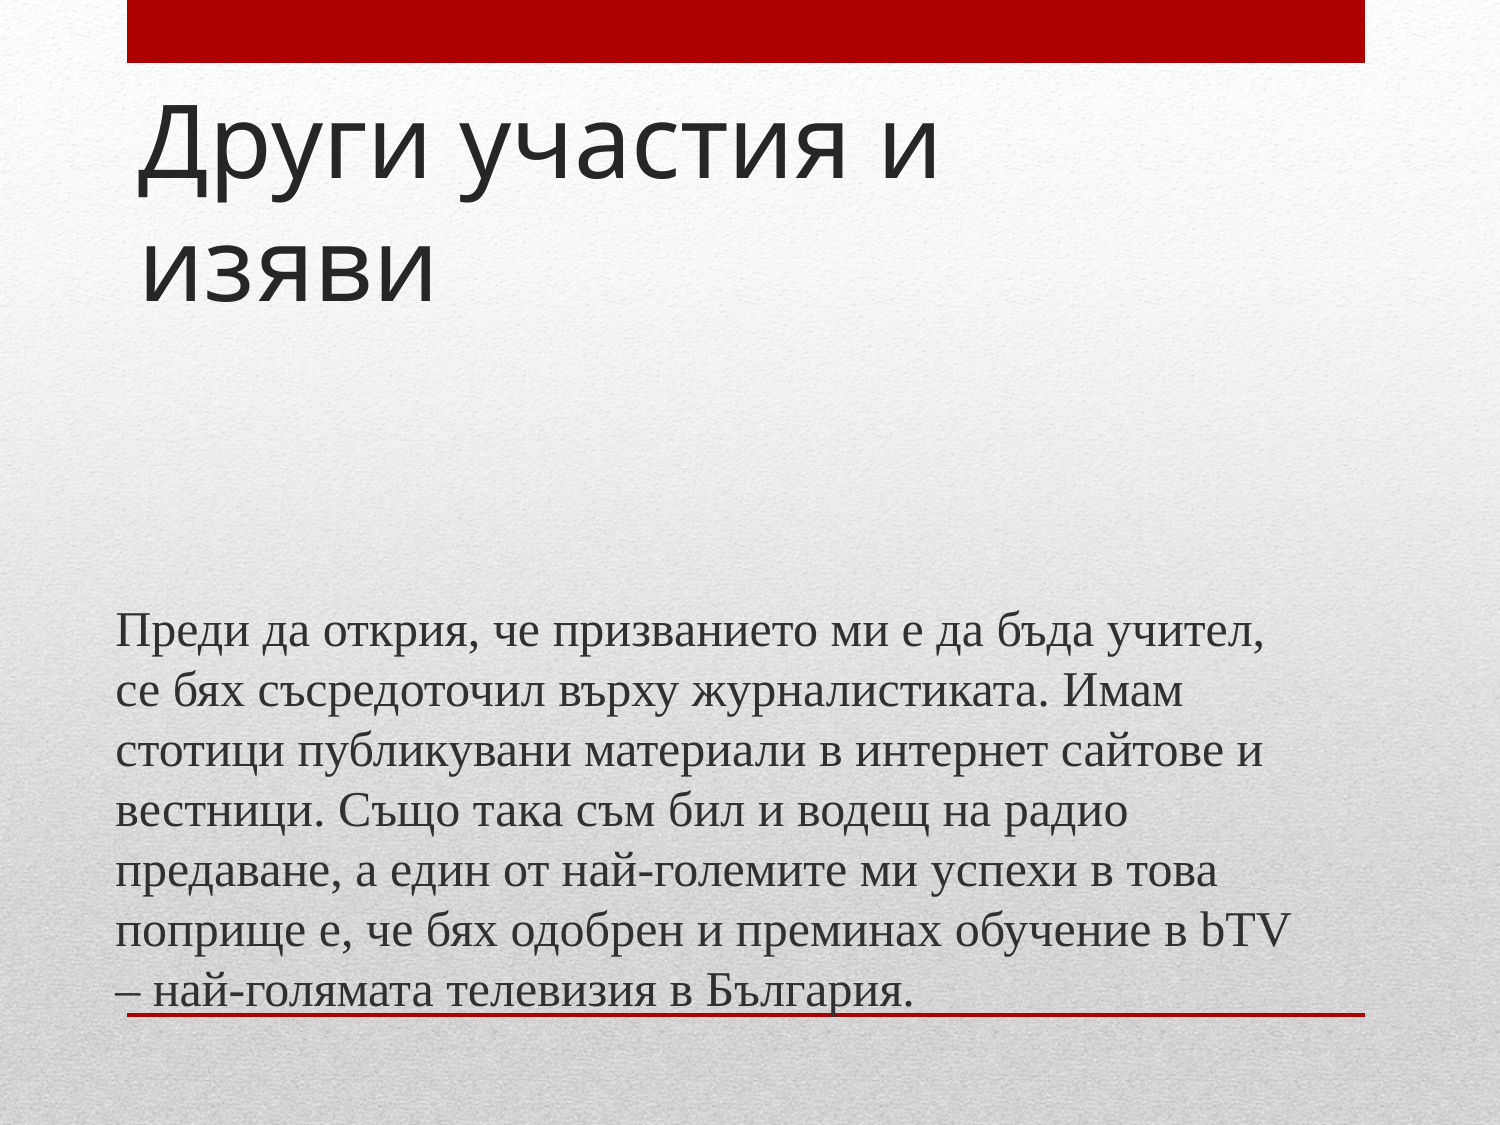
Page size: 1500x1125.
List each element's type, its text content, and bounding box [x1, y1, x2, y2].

list Преди да открия, че призванието ми е да бъда учител, се бях съсредоточил върху журналистиката. Имам стотици публикувани материали в интернет сайтове и вестници. Също така съм бил и водещ на радио предаване, а един от най-големите ми успехи в това поприще е, че бях одобрен и преминах обучение в bTV – най-голямата телевизия в България. [100, 487, 1338, 1125]
title Други участия и изяви [123, 66, 1237, 329]
